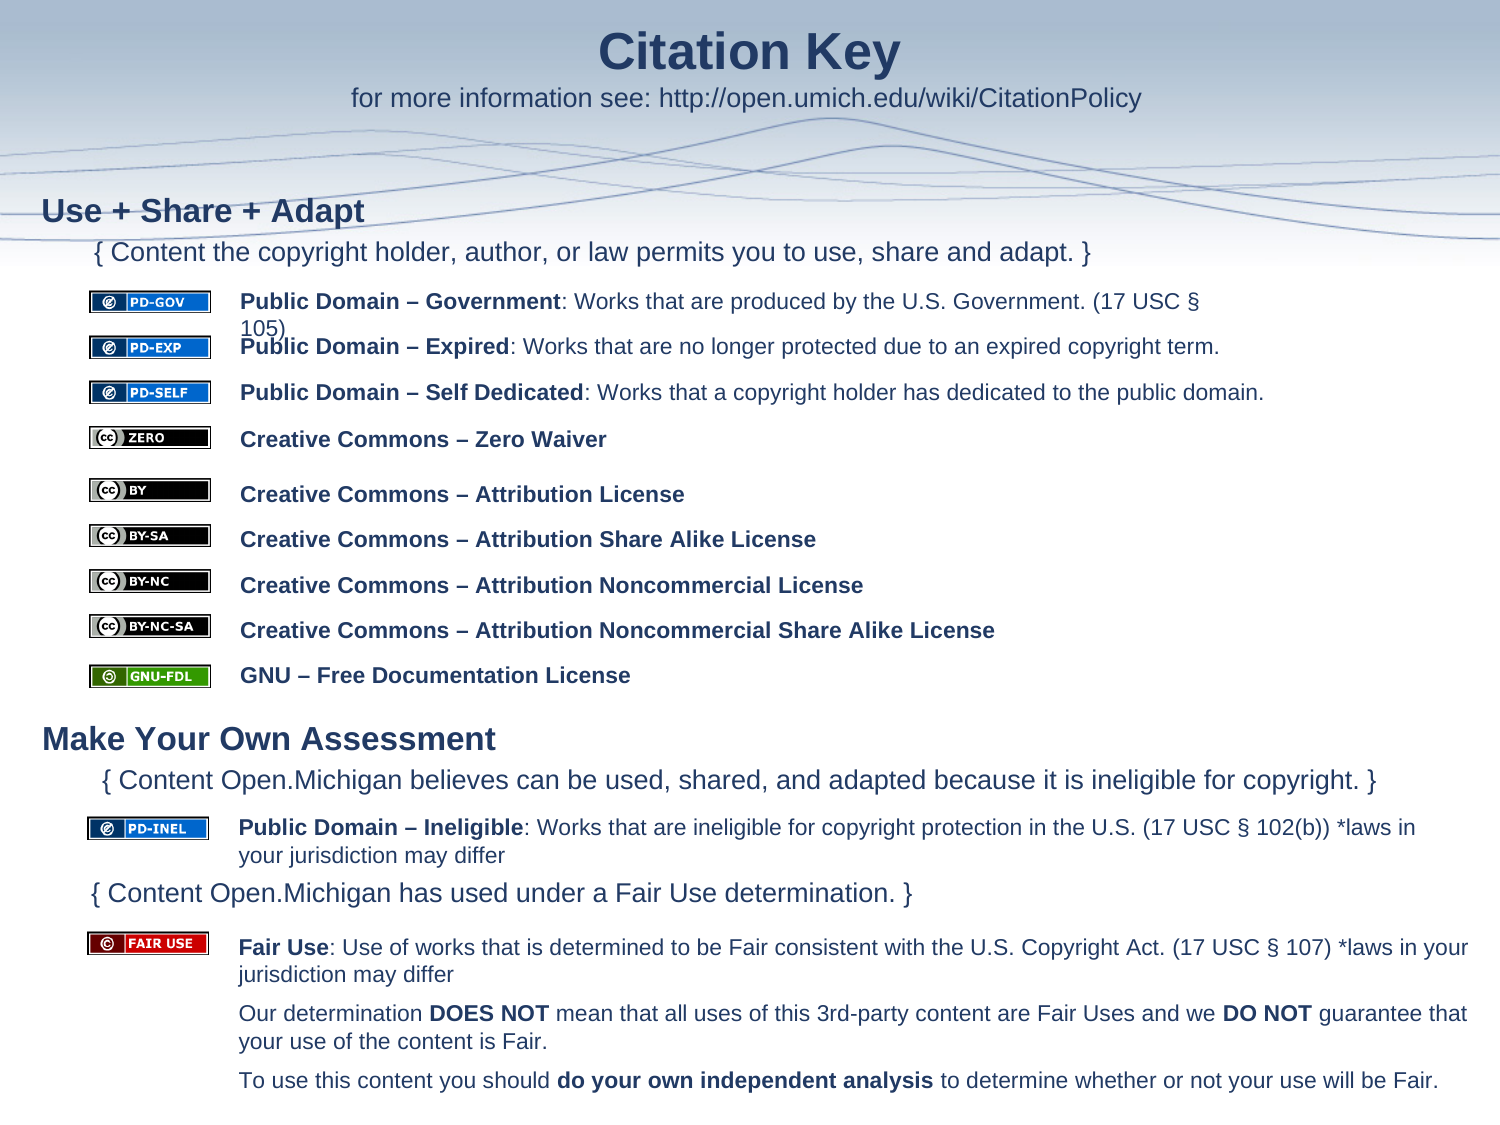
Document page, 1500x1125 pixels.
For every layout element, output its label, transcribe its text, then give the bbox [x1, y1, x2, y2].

picture [89, 614, 211, 638]
text_box { Content Open.Michigan has used under a Fair Use determination. } [76, 868, 1347, 917]
text_box { Content Open.Michigan believes can be used, shared, and adapted because it is ineligible for copyright. } [87, 755, 1391, 804]
text_box Use + Share + Adapt [26, 181, 380, 277]
text_box Creative Commons – Attribution Noncommercial Share Alike License [225, 607, 1500, 651]
picture [89, 426, 211, 450]
text_box Public Domain – Self Dedicated: Works that a copyright holder has dedicated to the public domain. [225, 369, 1329, 413]
picture [89, 290, 211, 313]
text_box Creative Commons – Attribution License [225, 471, 1190, 515]
text_box Creative Commons – Attribution Share Alike License [225, 517, 1337, 561]
picture [89, 380, 211, 404]
text_box Public Domain – Expired: Works that are no longer protected due to an expired copyright term. [225, 350, 1258, 368]
picture [89, 478, 211, 502]
text_box Make Your Own Assessment [27, 709, 512, 805]
picture [89, 335, 211, 359]
picture [89, 569, 211, 593]
picture [89, 664, 211, 688]
text_box Public Domain – Government: Works that are produced by the U.S. Government. (17 USC § 105) [225, 278, 1258, 350]
text_box Public Domain – Ineligible: Works that are ineligible for copyright protection in the U.S. (17 USC § 102(b)) *laws in your jurisdiction may differ [223, 805, 1442, 876]
text_box GNU – Free Documentation License [225, 653, 1190, 697]
text_box { Content the copyright holder, author, or law permits you to use, share and adapt. } [79, 226, 1106, 275]
picture [89, 524, 211, 547]
picture [0, 0, 1500, 266]
picture [87, 931, 209, 955]
text_box Citation Key for more information see: http://open.umich.edu/wiki/CitationPolicy [74, 11, 1426, 121]
picture [87, 816, 209, 840]
text_box Creative Commons – Attribution Noncommercial License [225, 562, 1430, 606]
text_box Creative Commons – Zero Waiver [225, 416, 1190, 460]
text_box Fair Use: Use of works that is determined to be Fair consistent with the U.S. Copyright Act. (17 USC § 107) *laws in your jurisdiction may differ Our determination DOES NOT mean that all uses of this 3rd-party content are Fair Uses and we DO NOT guarantee that your use of the content is Fair. To use this content you should do your own independent analysis to determine whether or not your use will be Fair. [223, 924, 1500, 1101]
